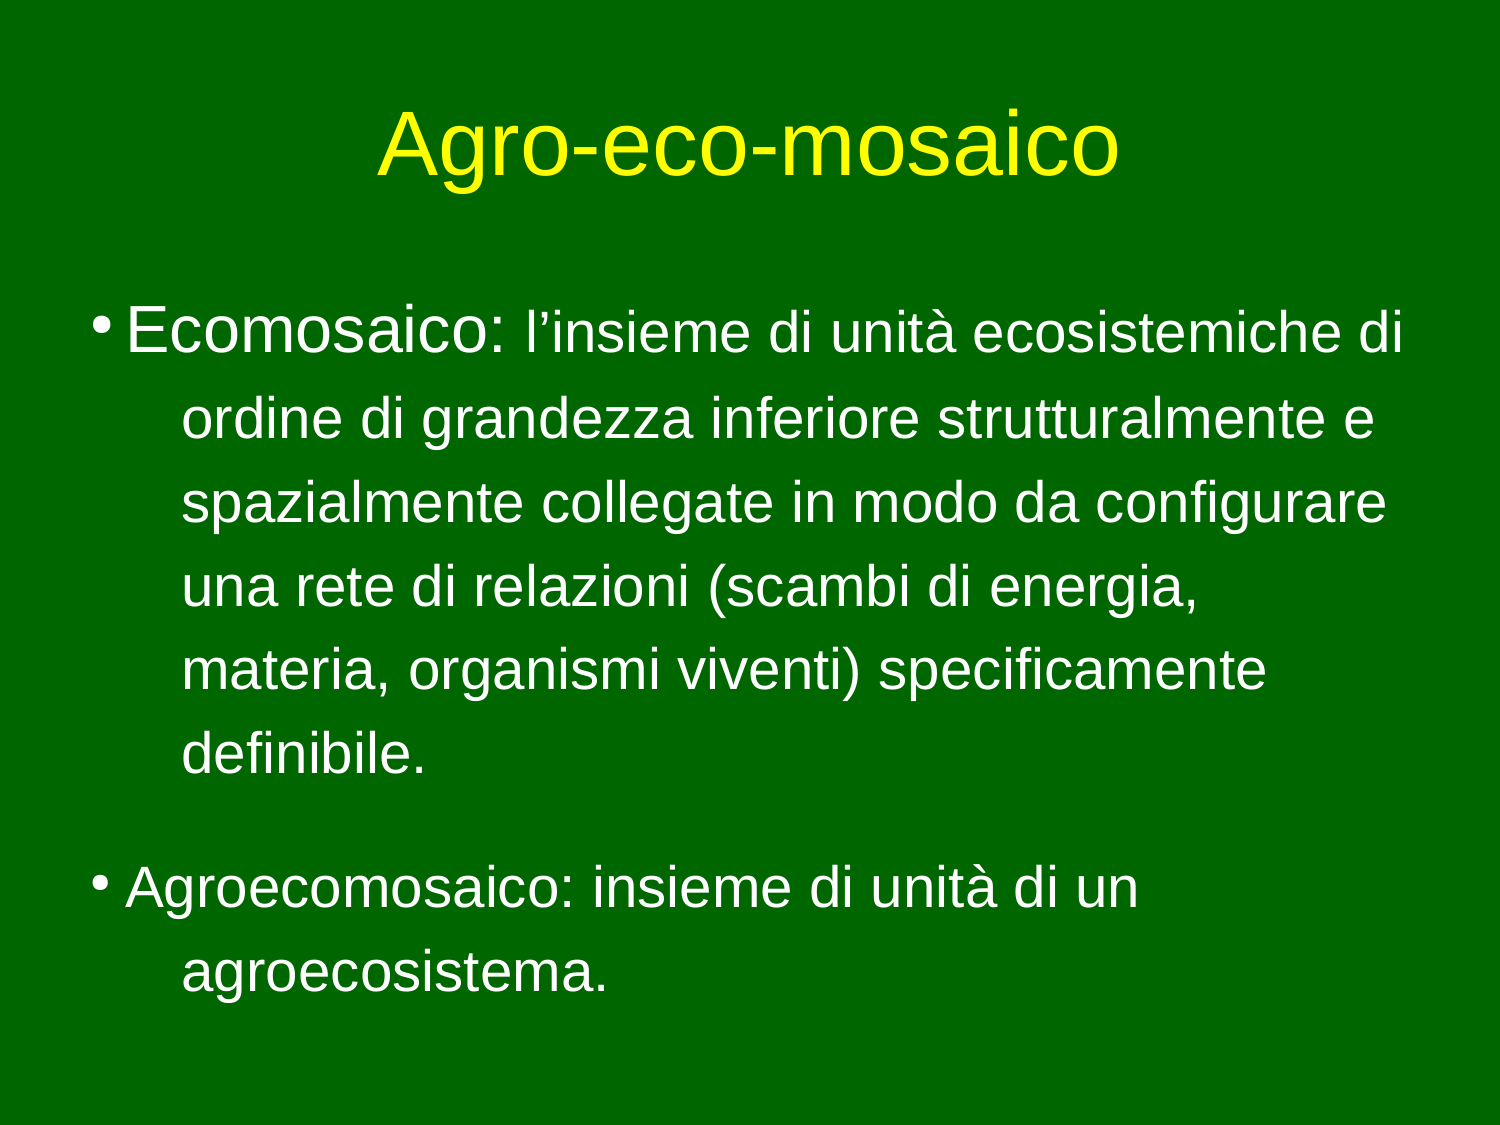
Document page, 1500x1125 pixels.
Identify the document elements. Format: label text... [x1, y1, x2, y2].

title Agro-eco-mosaico [75, 21, 1425, 257]
list Ecomosaico: l’insieme di unità ecosistemiche di ordine di grandezza inferiore strutturalmente e spazialmente collegate in modo da configurare una rete di relazioni (scambi di energia, materia, organismi viventi) specificamente definibile. Agroecomosaico: insieme di unità di un agroecosistema. [75, 262, 1425, 1066]
